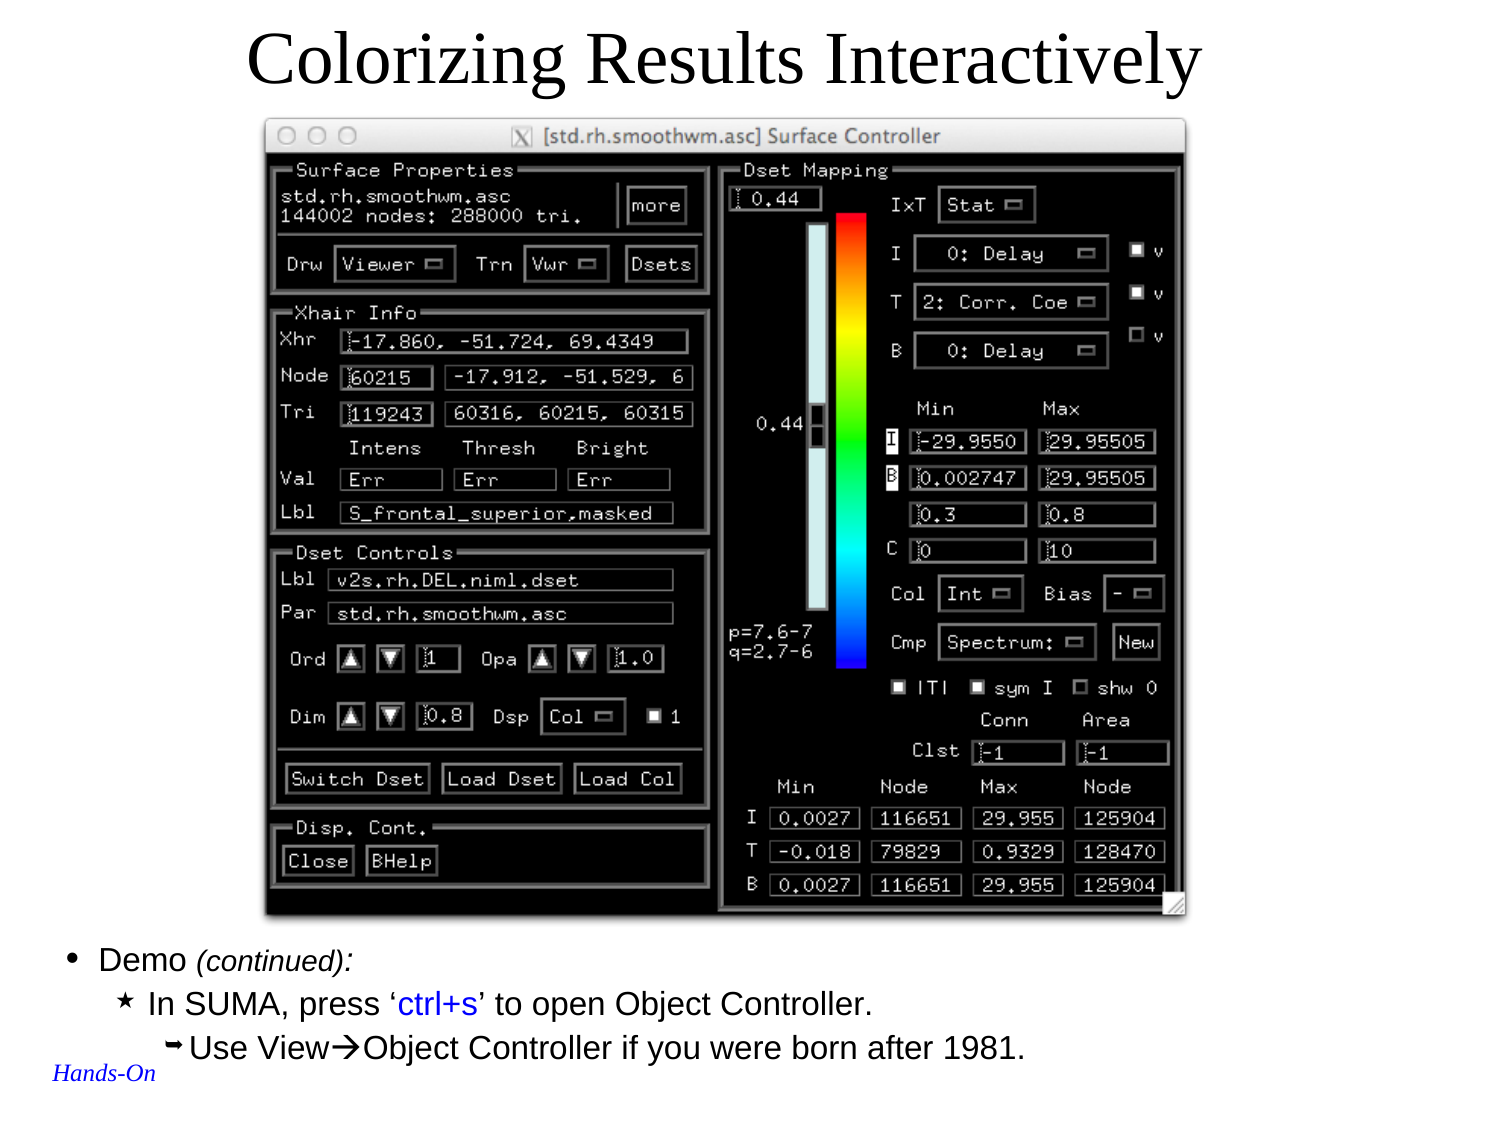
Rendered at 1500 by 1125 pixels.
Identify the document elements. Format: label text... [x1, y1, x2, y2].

title Colorizing Results Interactively [87, 0, 1363, 113]
picture [255, 113, 1196, 930]
list Demo (continued): In SUMA, press ‘ctrl+s’ to open Object Controller. Use ViewObject Controller if you were born after 1981. [50, 937, 1326, 1075]
text_box Hands-On [37, 1049, 172, 1095]
